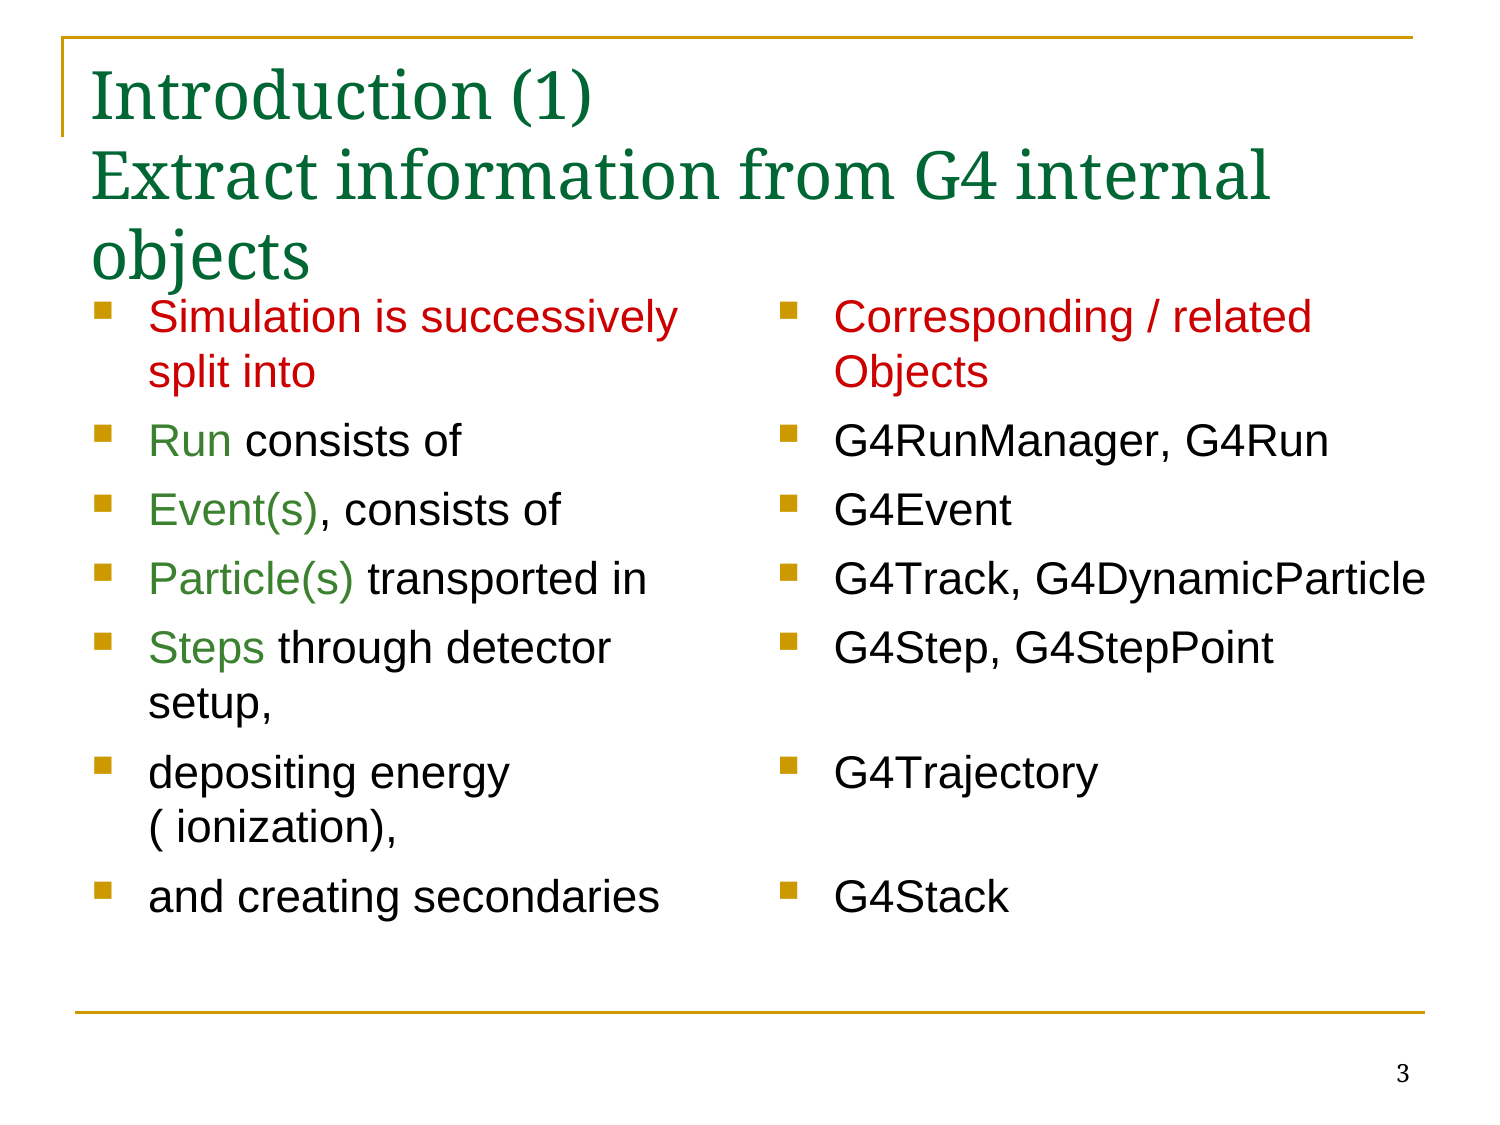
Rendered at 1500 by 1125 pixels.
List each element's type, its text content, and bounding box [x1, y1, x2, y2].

text_box <number> [1074, 1024, 1426, 1100]
list Corresponding / related Objects G4RunManager, G4Run G4Event G4Track, G4DynamicParticle G4Step, G4StepPoint G4Trajectory G4Stack [762, 278, 1447, 1010]
title Introduction (1) Extract information from G4 internal objects [75, 45, 1426, 301]
list Simulation is successively split into Run consists of Event(s), consists of Particle(s) transported in Steps through detector setup, depositing energy ( ionization), and creating secondaries [76, 278, 740, 1011]
